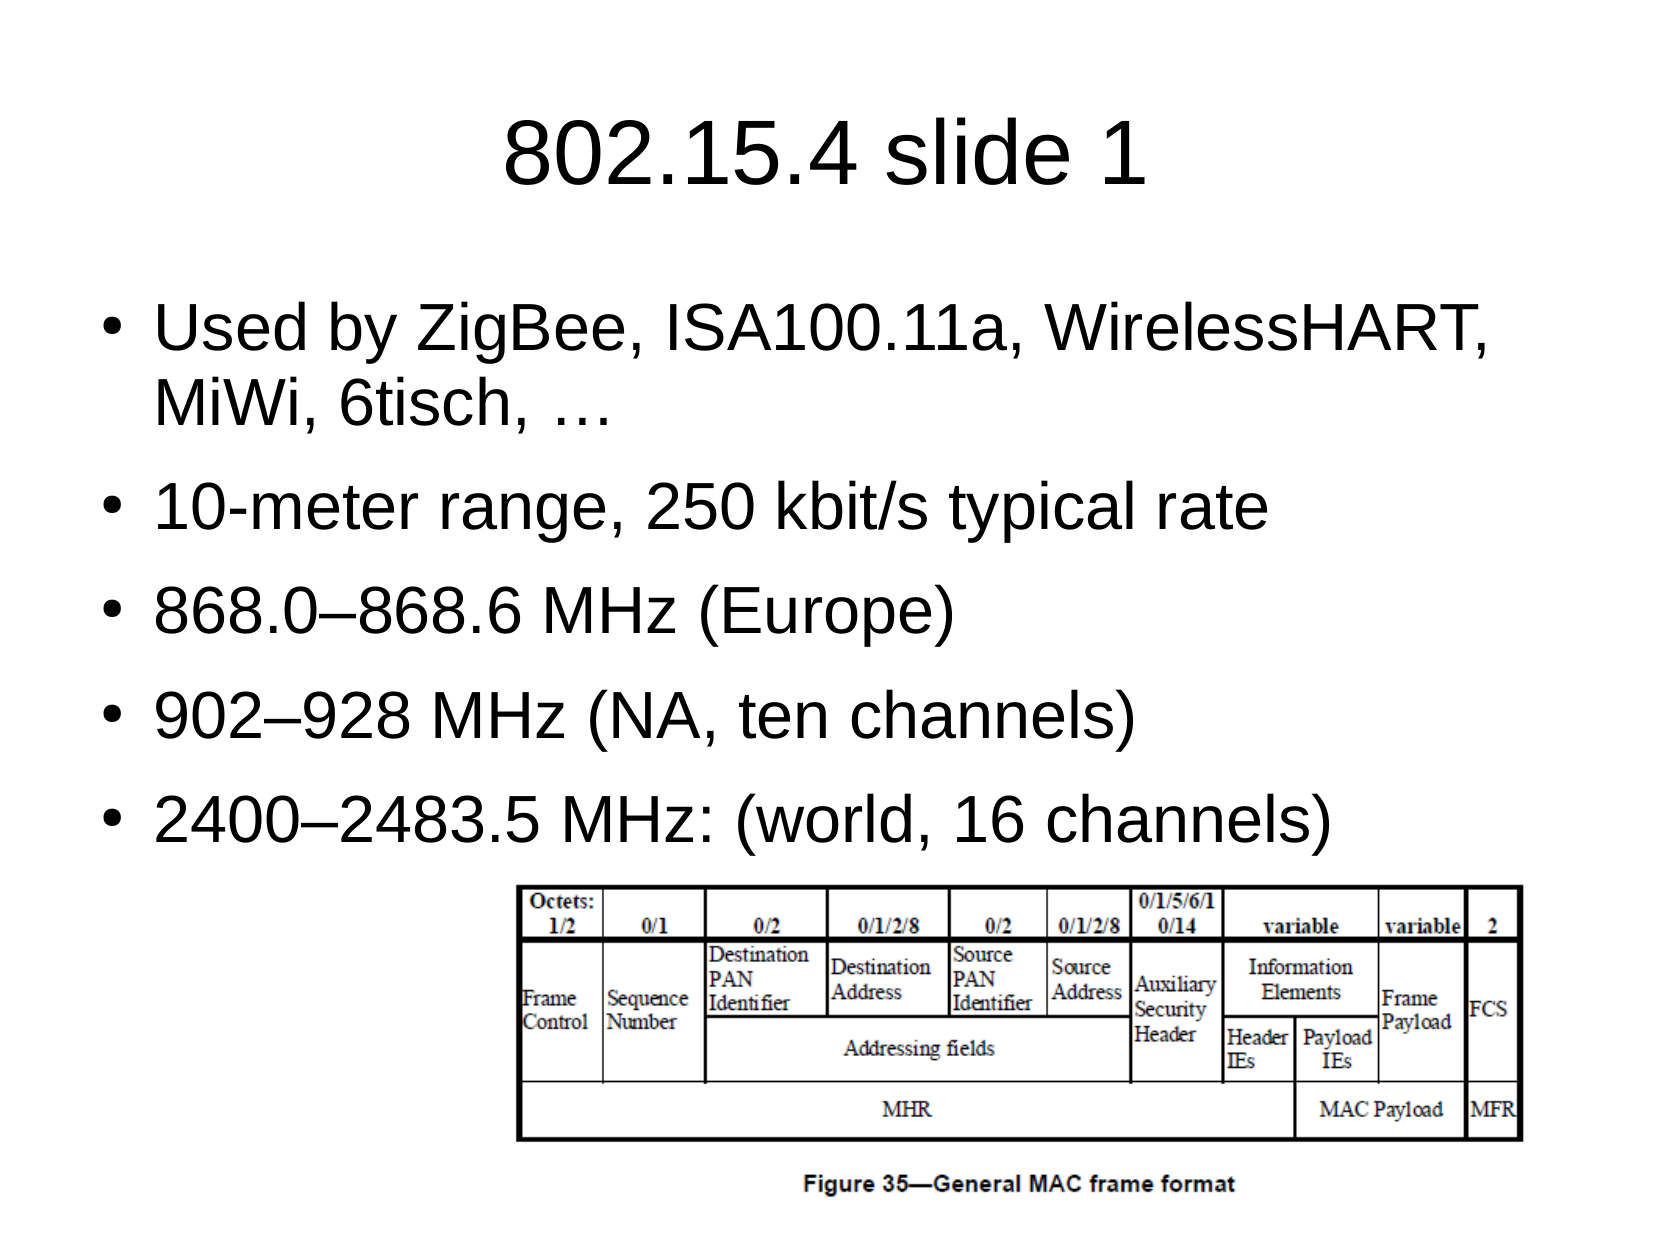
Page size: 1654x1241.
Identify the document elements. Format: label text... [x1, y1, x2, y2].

list Used by ZigBee, ISA100.11a, WirelessHART, MiWi, 6tisch, … 10-meter range, 250 kbit/s typical rate 868.0–868.6 MHz (Europe) 902–928 MHz (NA, ten channels) 2400–2483.5 MHz: (world, 16 channels) [82, 290, 1571, 1010]
title 802.15.4 slide 1 [82, 49, 1571, 257]
picture [493, 857, 1536, 1211]
